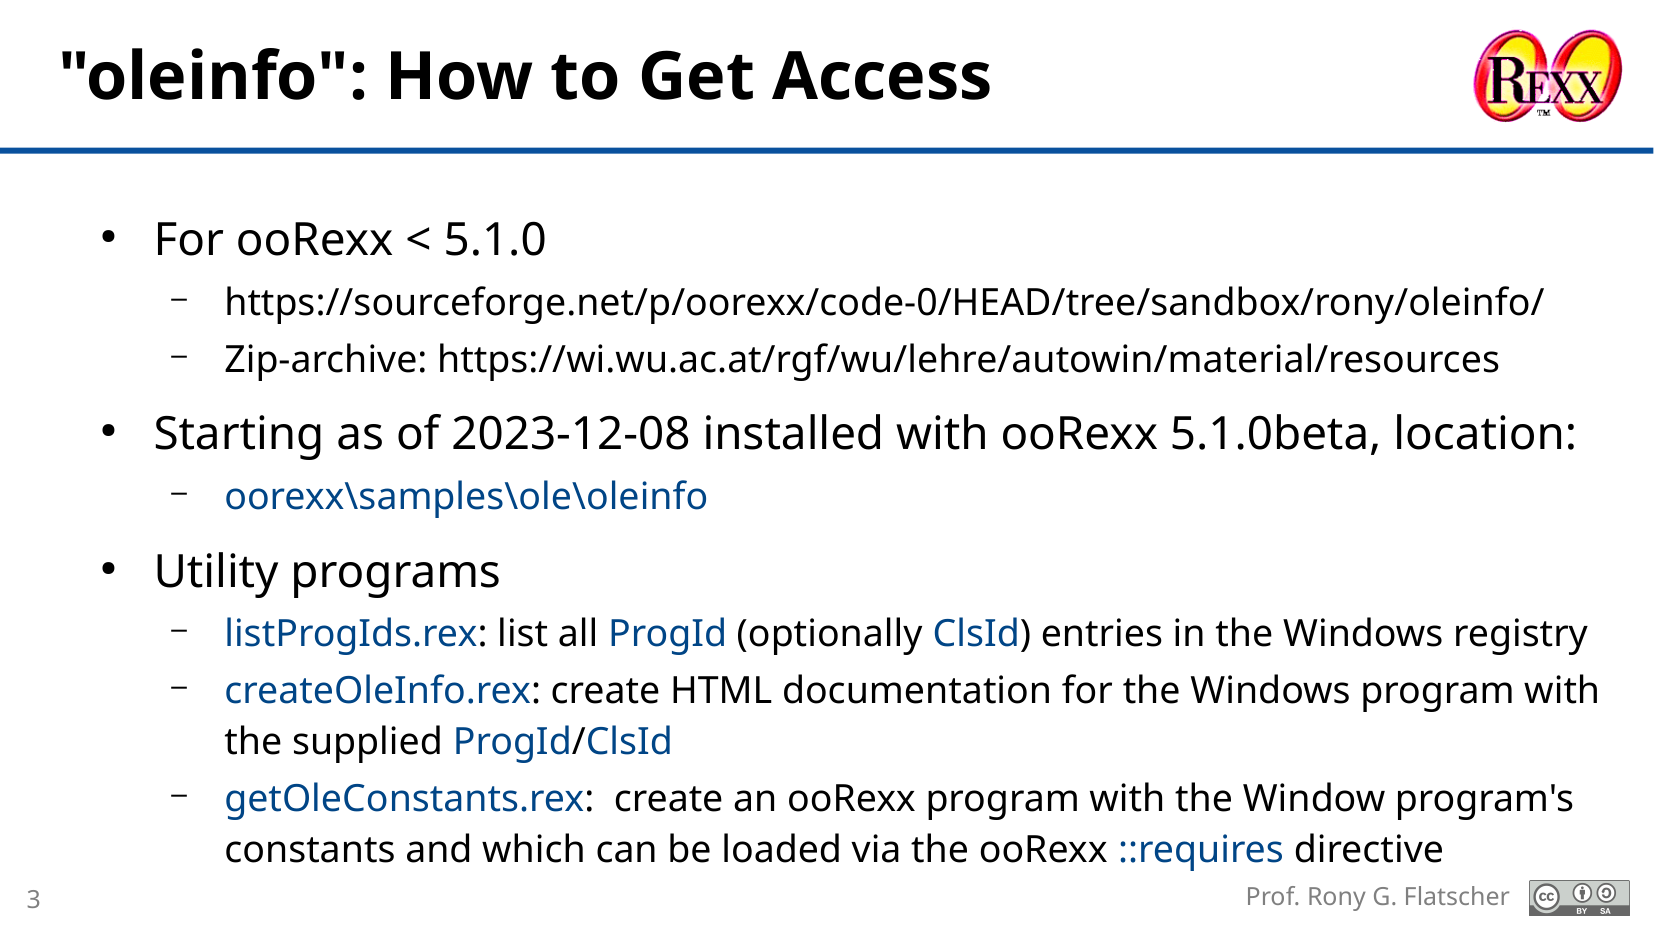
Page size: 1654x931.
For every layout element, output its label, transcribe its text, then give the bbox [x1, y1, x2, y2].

list For ooRexx < 5.1.0 https://sourceforge.net/p/oorexx/code-0/HEAD/tree/sandbox/rony/oleinfo/ Zip-archive: https://wi.wu.ac.at/rgf/wu/lehre/autowin/material/resources Starting as of 2023-12-08 installed with ooRexx 5.1.0beta, location: oorexx\samples\ole\oleinfo Utility programs listProgIds.rex: list all ProgId (optionally ClsId) entries in the Windows registry createOleInfo.rex: create HTML documentation for the Windows program with the supplied ProgId/ClsId getOleConstants.rex: create an ooRexx program with the Window program's constants and which can be loaded via the ooRexx ::requires directive [82, 206, 1609, 857]
title "oleinfo": How to Get Access [0, 0, 1654, 148]
